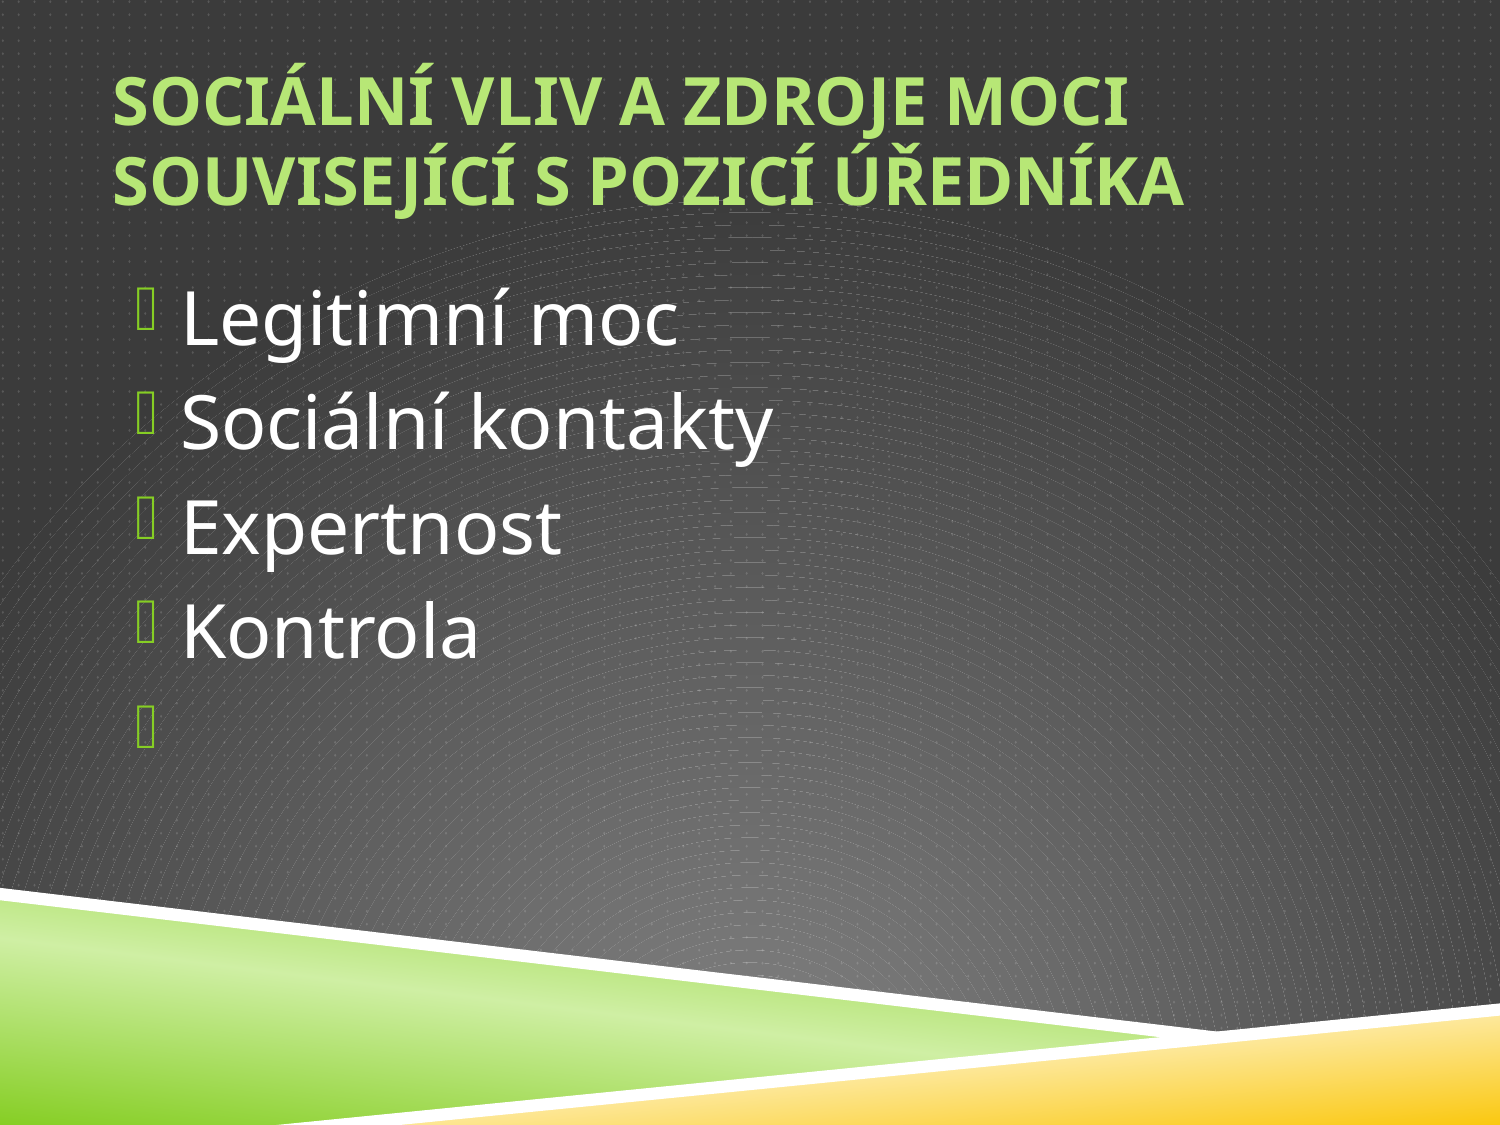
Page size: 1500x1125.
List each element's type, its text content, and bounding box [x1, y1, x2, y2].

list Legitimní moc Sociální kontakty Expertnost Kontrola [112, 262, 1388, 876]
title SOCIÁLNÍ VLIV A ZDROJE MOCI SOUVISEJÍCÍ S POZICÍ ÚŘEDNÍKA [112, 45, 1388, 233]
